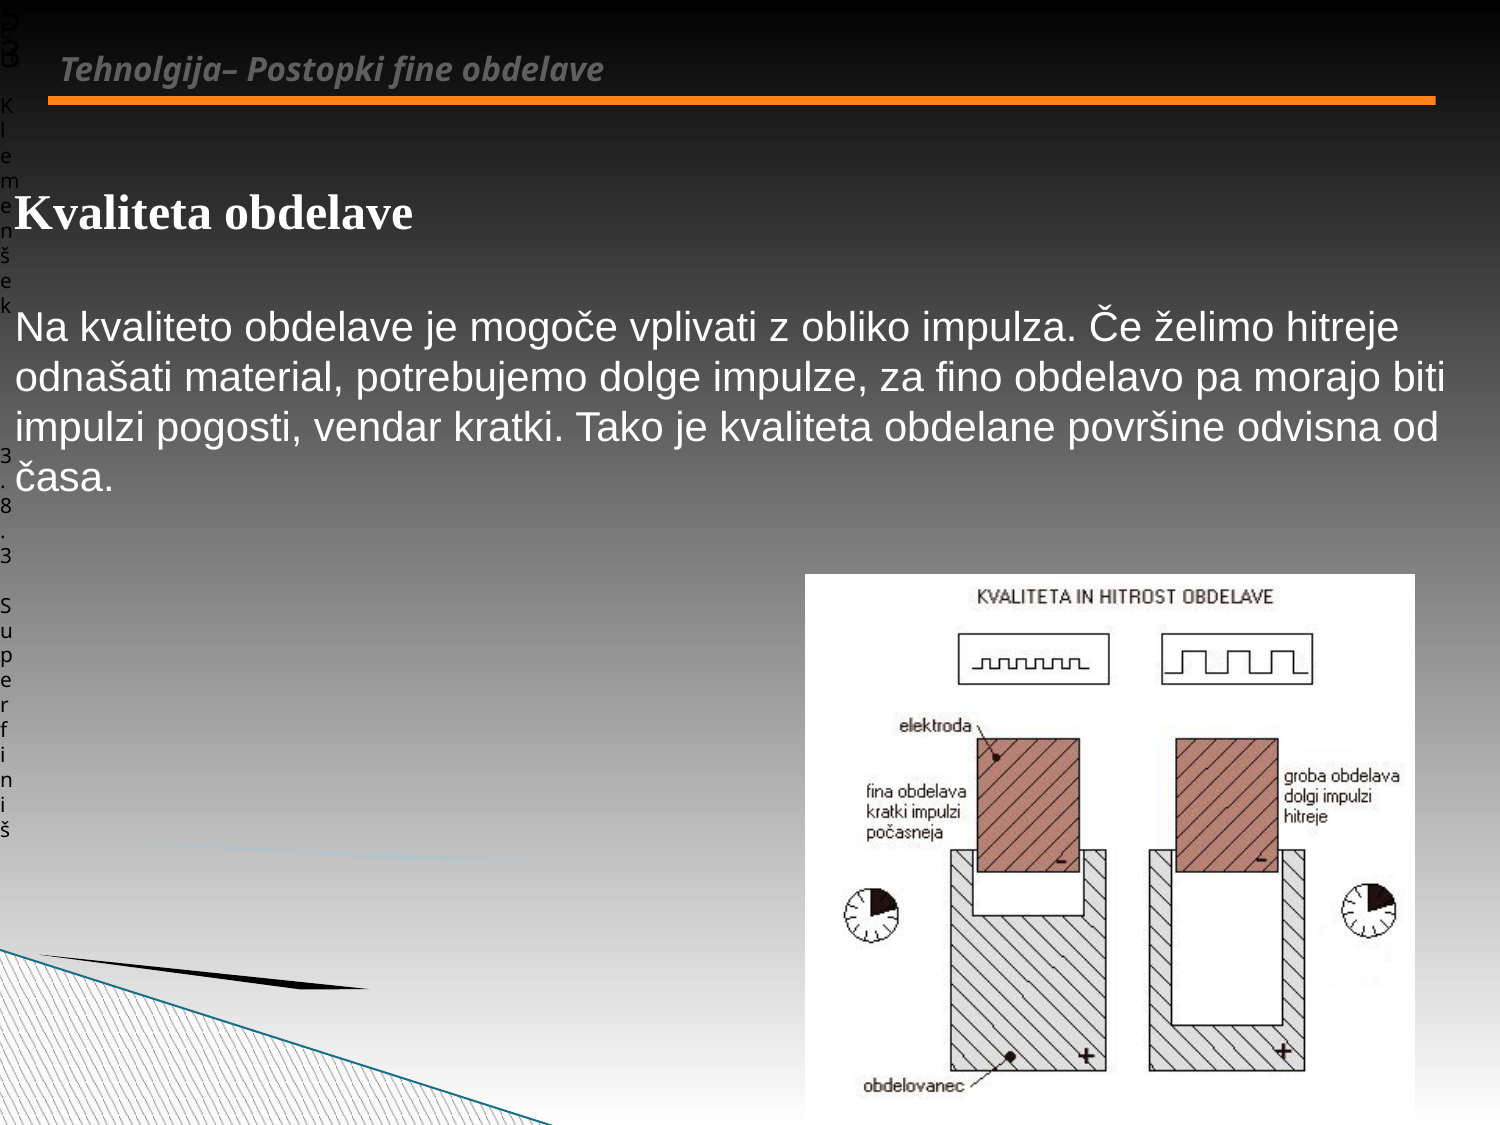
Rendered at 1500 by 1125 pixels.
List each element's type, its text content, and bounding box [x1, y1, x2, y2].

picture [805, 574, 1415, 1125]
picture [0, 952, 543, 1125]
text_box Kvaliteta obdelave Na kvaliteto obdelave je mogoče vplivati z obliko impulza. Če želimo hitreje odnašati material, potrebujemo dolge impulze, za fino obdelavo pa morajo biti impulzi pogosti, vendar kratki. Tako je kvaliteta obdelane površine odvisna od časa. [0, 172, 1500, 558]
